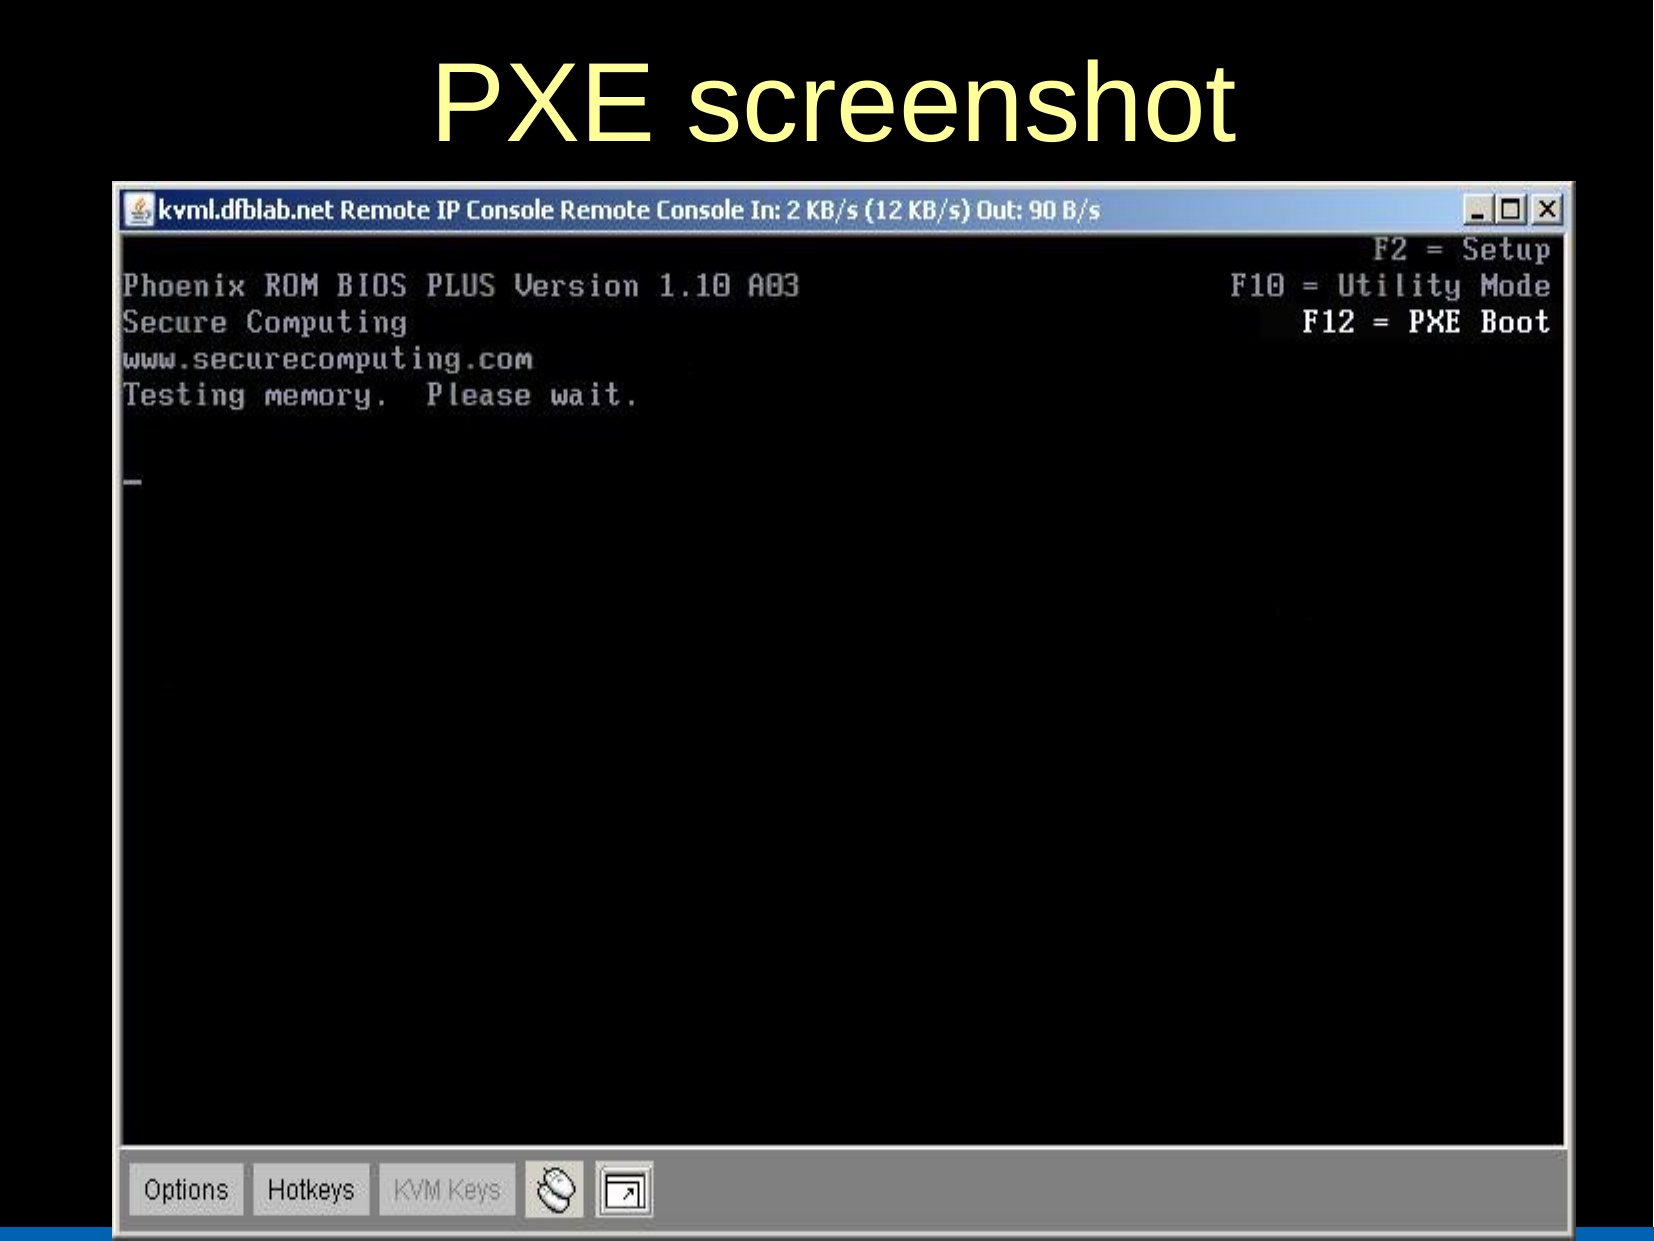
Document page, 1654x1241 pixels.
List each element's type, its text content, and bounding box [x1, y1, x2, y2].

title PXE screenshot [112, 17, 1525, 188]
picture [112, 181, 1576, 1241]
